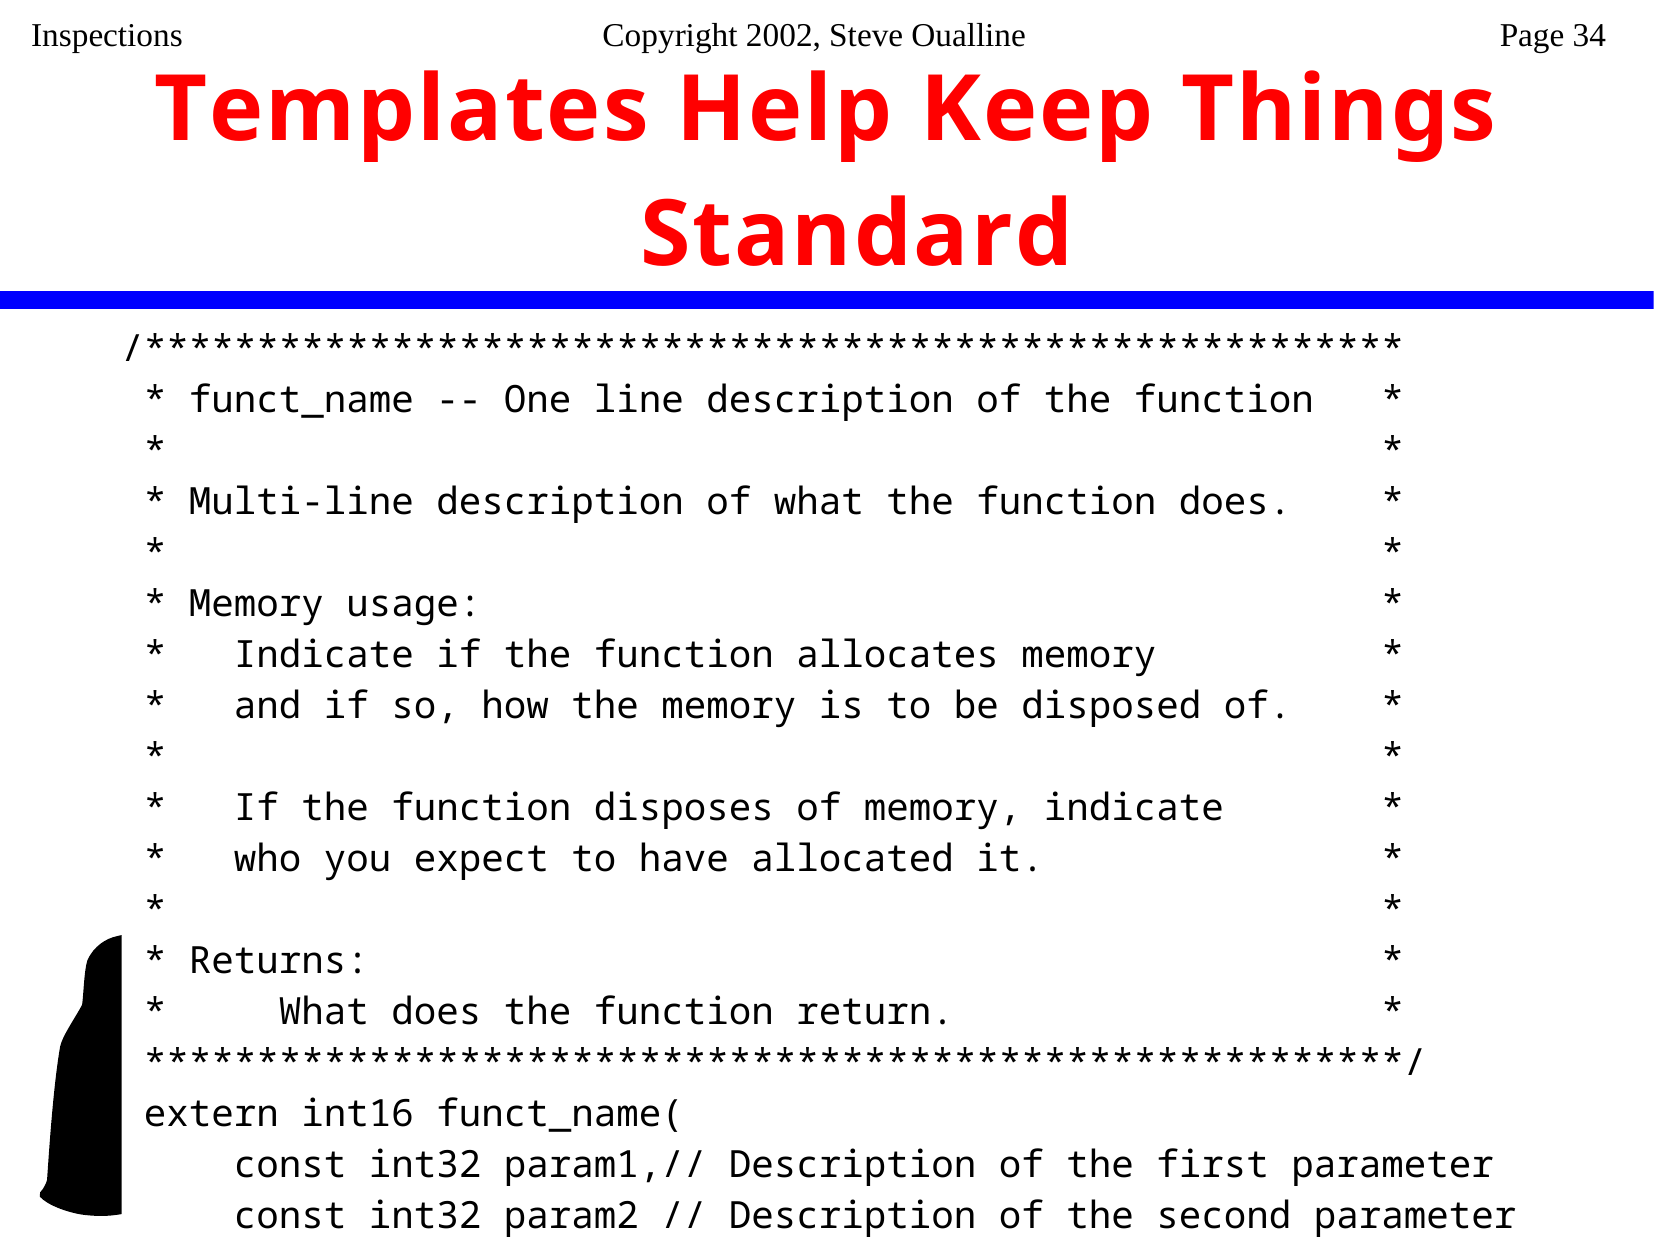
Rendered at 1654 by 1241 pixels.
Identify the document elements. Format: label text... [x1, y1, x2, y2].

title Templates Help Keep Things Standard [121, 55, 1534, 280]
list /******************************************************** * funct_name -- One line description of the function * * * * Multi-line description of what the function does. * * * * Memory usage: * * Indicate if the function allocates memory * * and if so, how the memory is to be disposed of. * * * * If the function disposes of memory, indicate * * who you expect to have allocated it. * * * * Returns: * * What does the function return. * ********************************************************/ extern int16 funct_name( const int32 param1,// Description of the first parameter const int32 param2 // Description of the second parameter ); [121, 321, 1534, 1241]
